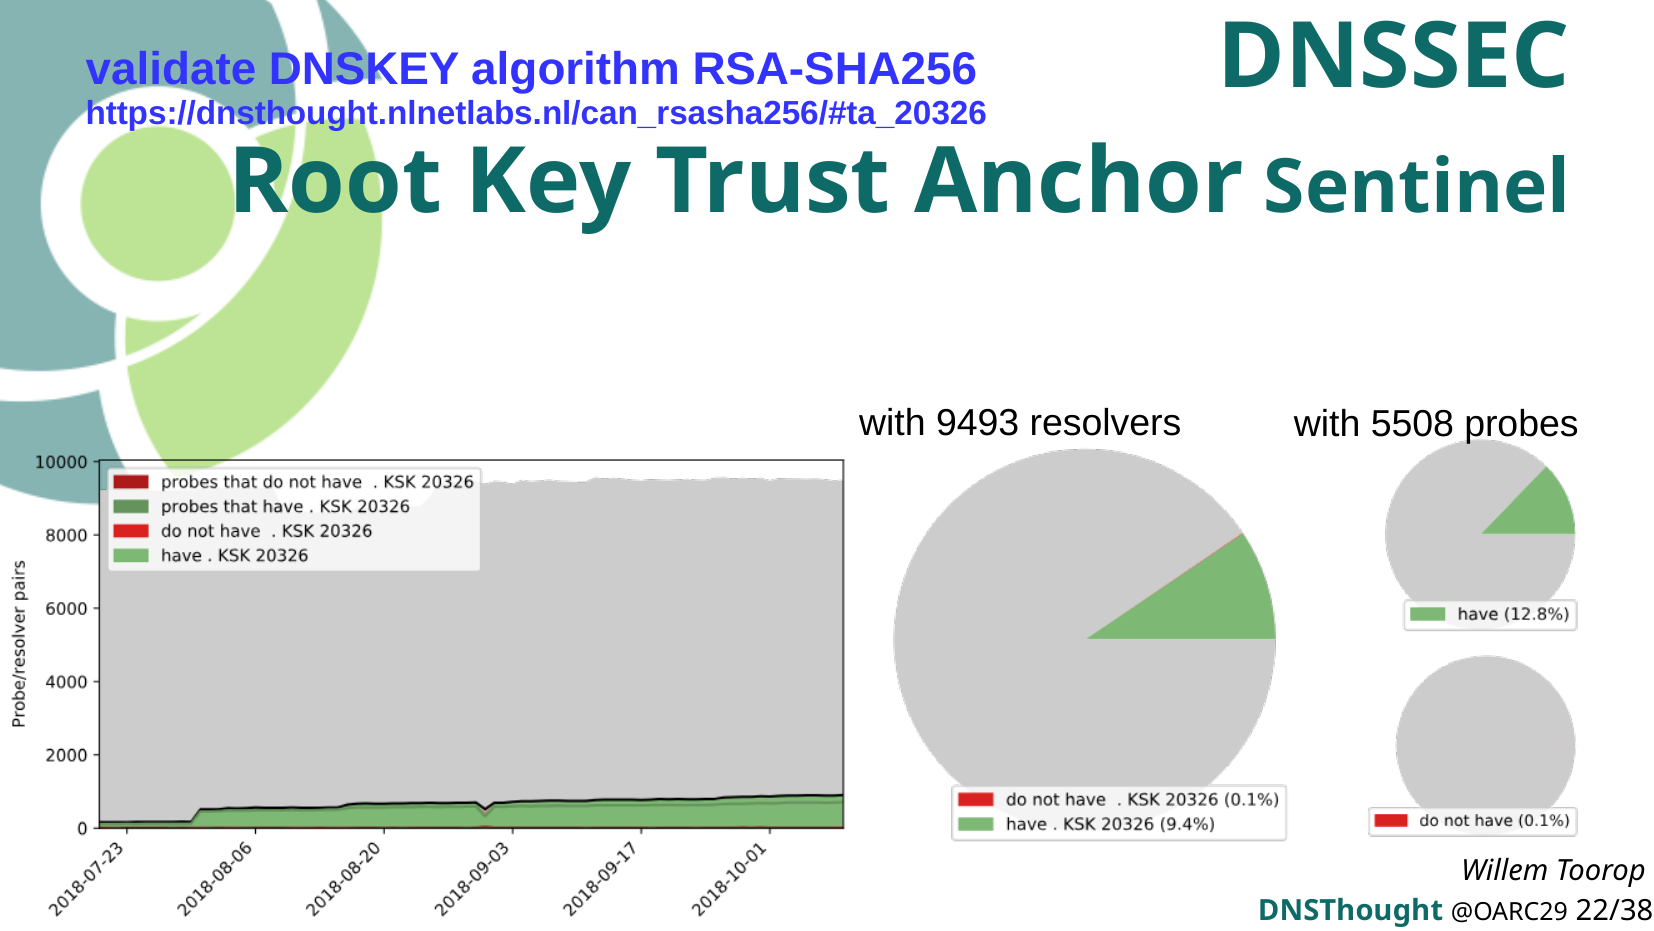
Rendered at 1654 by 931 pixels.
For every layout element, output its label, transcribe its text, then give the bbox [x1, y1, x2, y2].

text_box validate DNSKEY algorithm RSA-SHA256 https://dnsthought.nlnetlabs.nl/can_rsasha256/#ta_20326 [70, 35, 1010, 125]
picture [1358, 490, 1601, 860]
title DNSSEC Root Key Trust Anchor Sentinel [82, 8, 1571, 221]
picture [0, 0, 1312, 931]
text_box with 9493 resolvers [844, 394, 1306, 489]
text_box with 5508 probes [1279, 395, 1654, 490]
